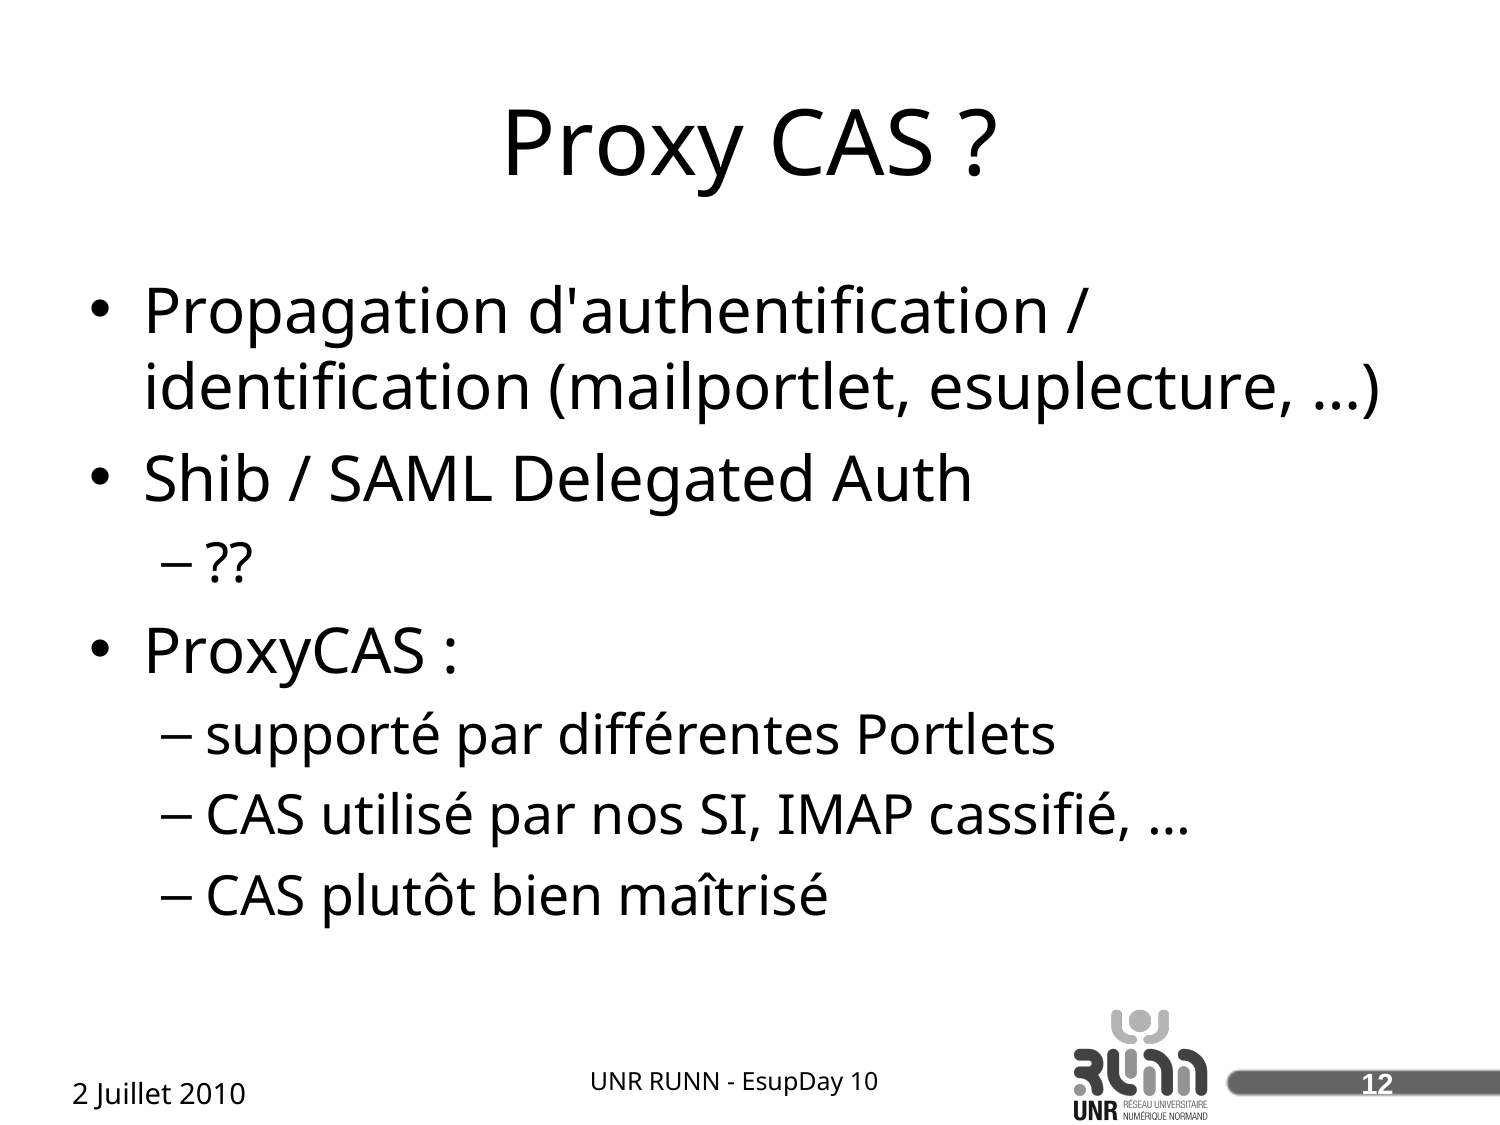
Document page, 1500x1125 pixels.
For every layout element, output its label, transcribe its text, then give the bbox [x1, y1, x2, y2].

title Proxy CAS ? [75, 13, 1426, 262]
picture [1220, 1065, 1500, 1103]
list Propagation d'authentification / identification (mailportlet, esuplecture, …) Shib / SAML Delegated Auth ?? ProxyCAS : supporté par différentes Portlets CAS utilisé par nos SI, IMAP cassifié, … CAS plutôt bien maîtrisé [75, 262, 1426, 1006]
picture [1068, 1006, 1213, 1125]
